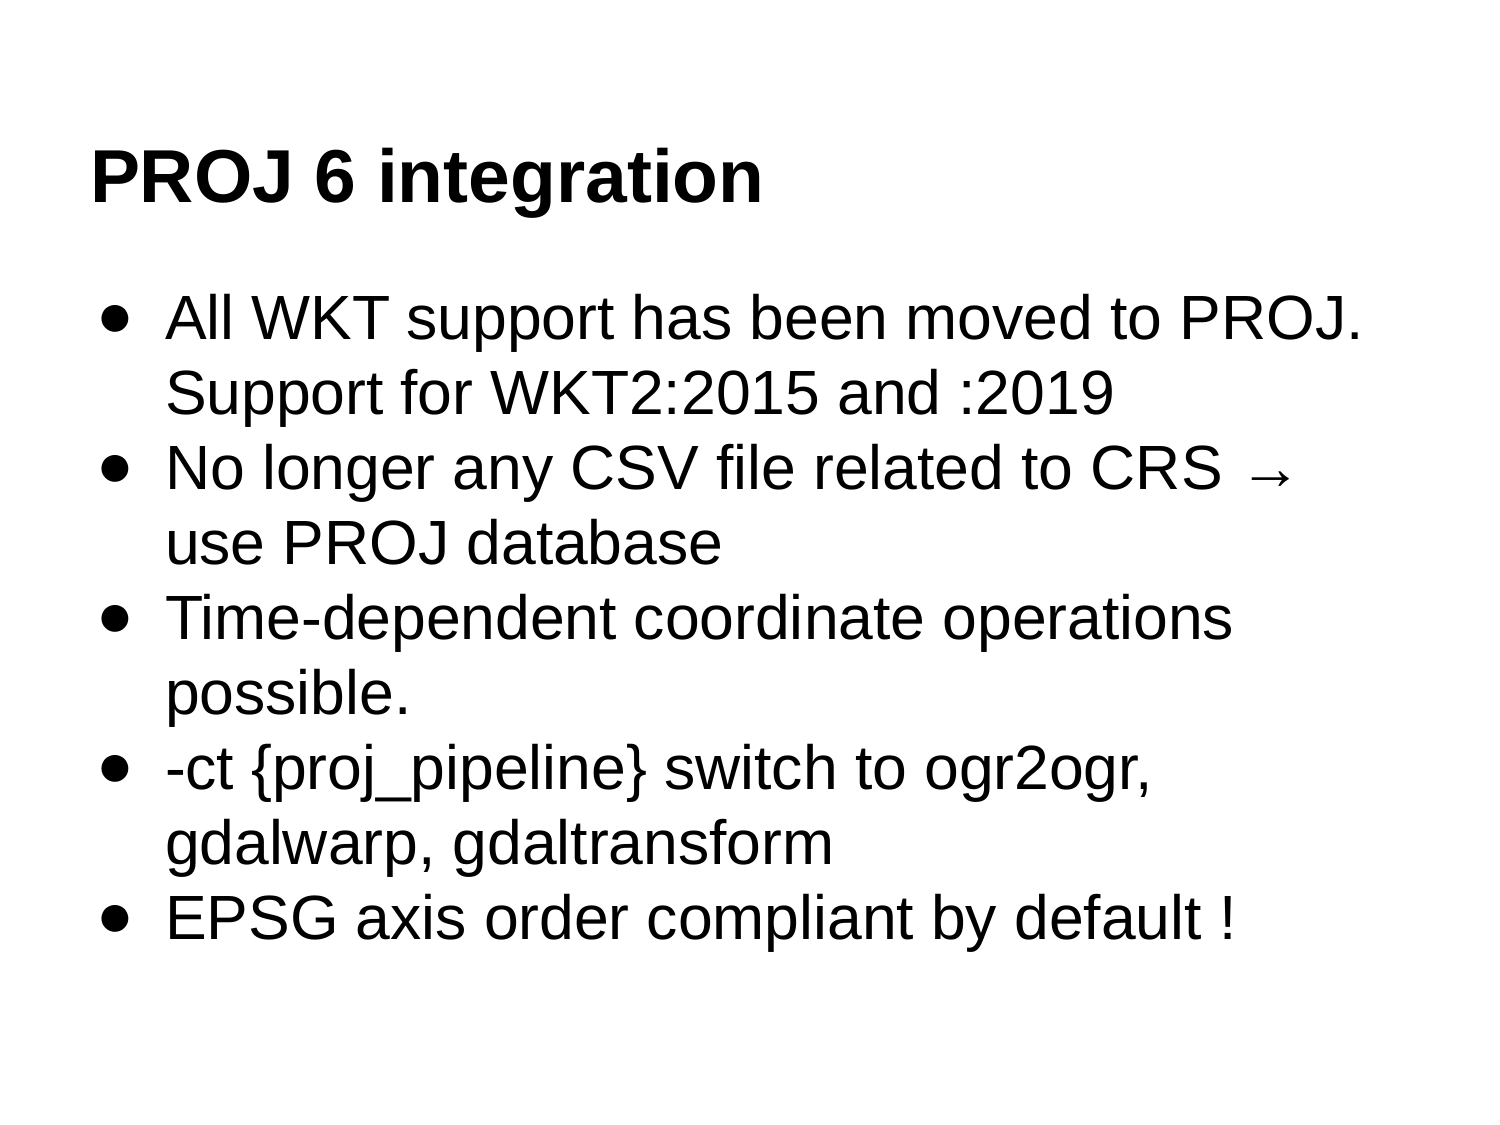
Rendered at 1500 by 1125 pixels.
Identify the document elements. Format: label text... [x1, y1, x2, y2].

title PROJ 6 integration [75, 45, 1425, 233]
list All WKT support has been moved to PROJ. Support for WKT2:2015 and :2019 No longer any CSV file related to CRS → use PROJ database Time-dependent coordinate operations possible. -ct {proj_pipeline} switch to ogr2ogr, gdalwarp, gdaltransform EPSG axis order compliant by default ! [75, 262, 1425, 1078]
